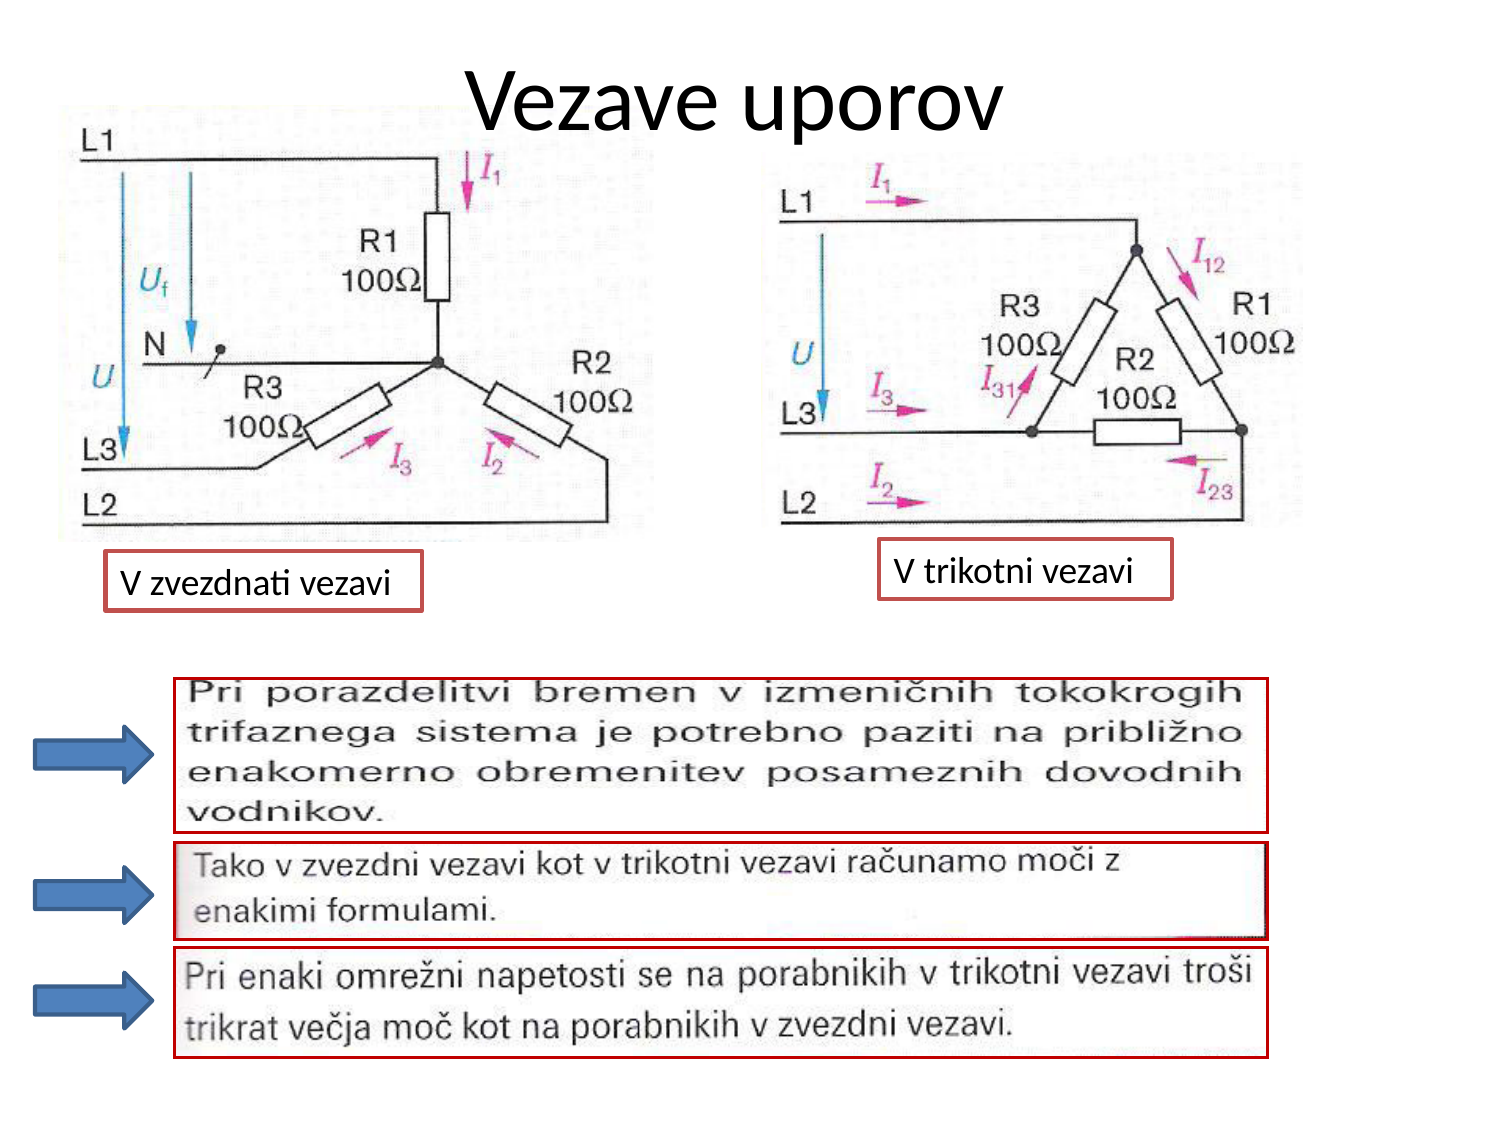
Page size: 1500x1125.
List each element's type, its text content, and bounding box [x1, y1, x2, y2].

picture [175, 843, 1266, 938]
picture [761, 188, 1303, 528]
picture [175, 679, 1266, 832]
picture [58, 105, 654, 542]
text_box [35, 867, 153, 924]
text_box [35, 972, 153, 1029]
title Vezave uporov [70, 0, 1421, 188]
picture [175, 949, 1266, 1056]
text_box V trikotni vezavi [878, 538, 1172, 599]
text_box [35, 726, 153, 783]
text_box V zvezdnati vezavi [105, 550, 422, 611]
